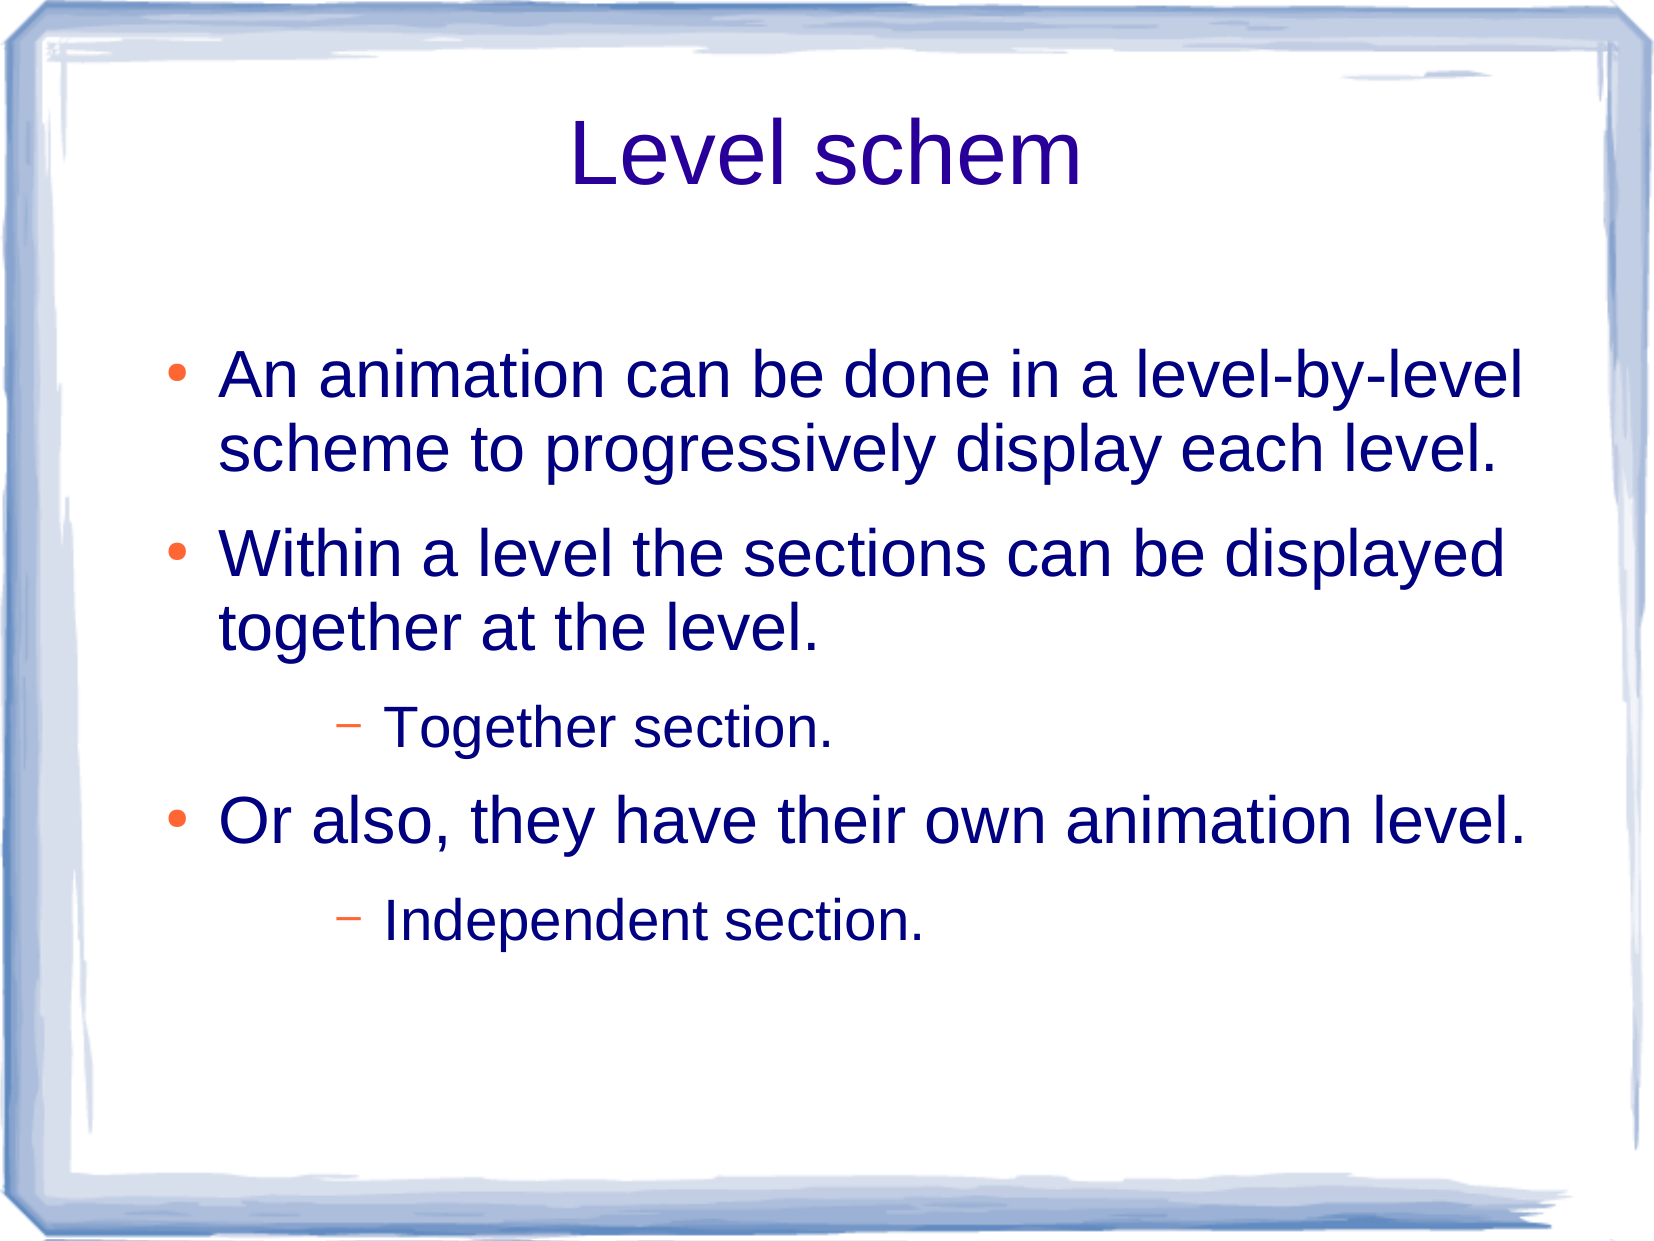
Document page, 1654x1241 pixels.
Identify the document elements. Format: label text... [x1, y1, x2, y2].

picture [0, 0, 1654, 1241]
list An animation can be done in a level-by-level scheme to progressively display each level. Within a level the sections can be displayed together at the level. Together section. Or also, they have their own animation level. Independent section. [147, 336, 1571, 1103]
title Level schem [82, 49, 1571, 257]
